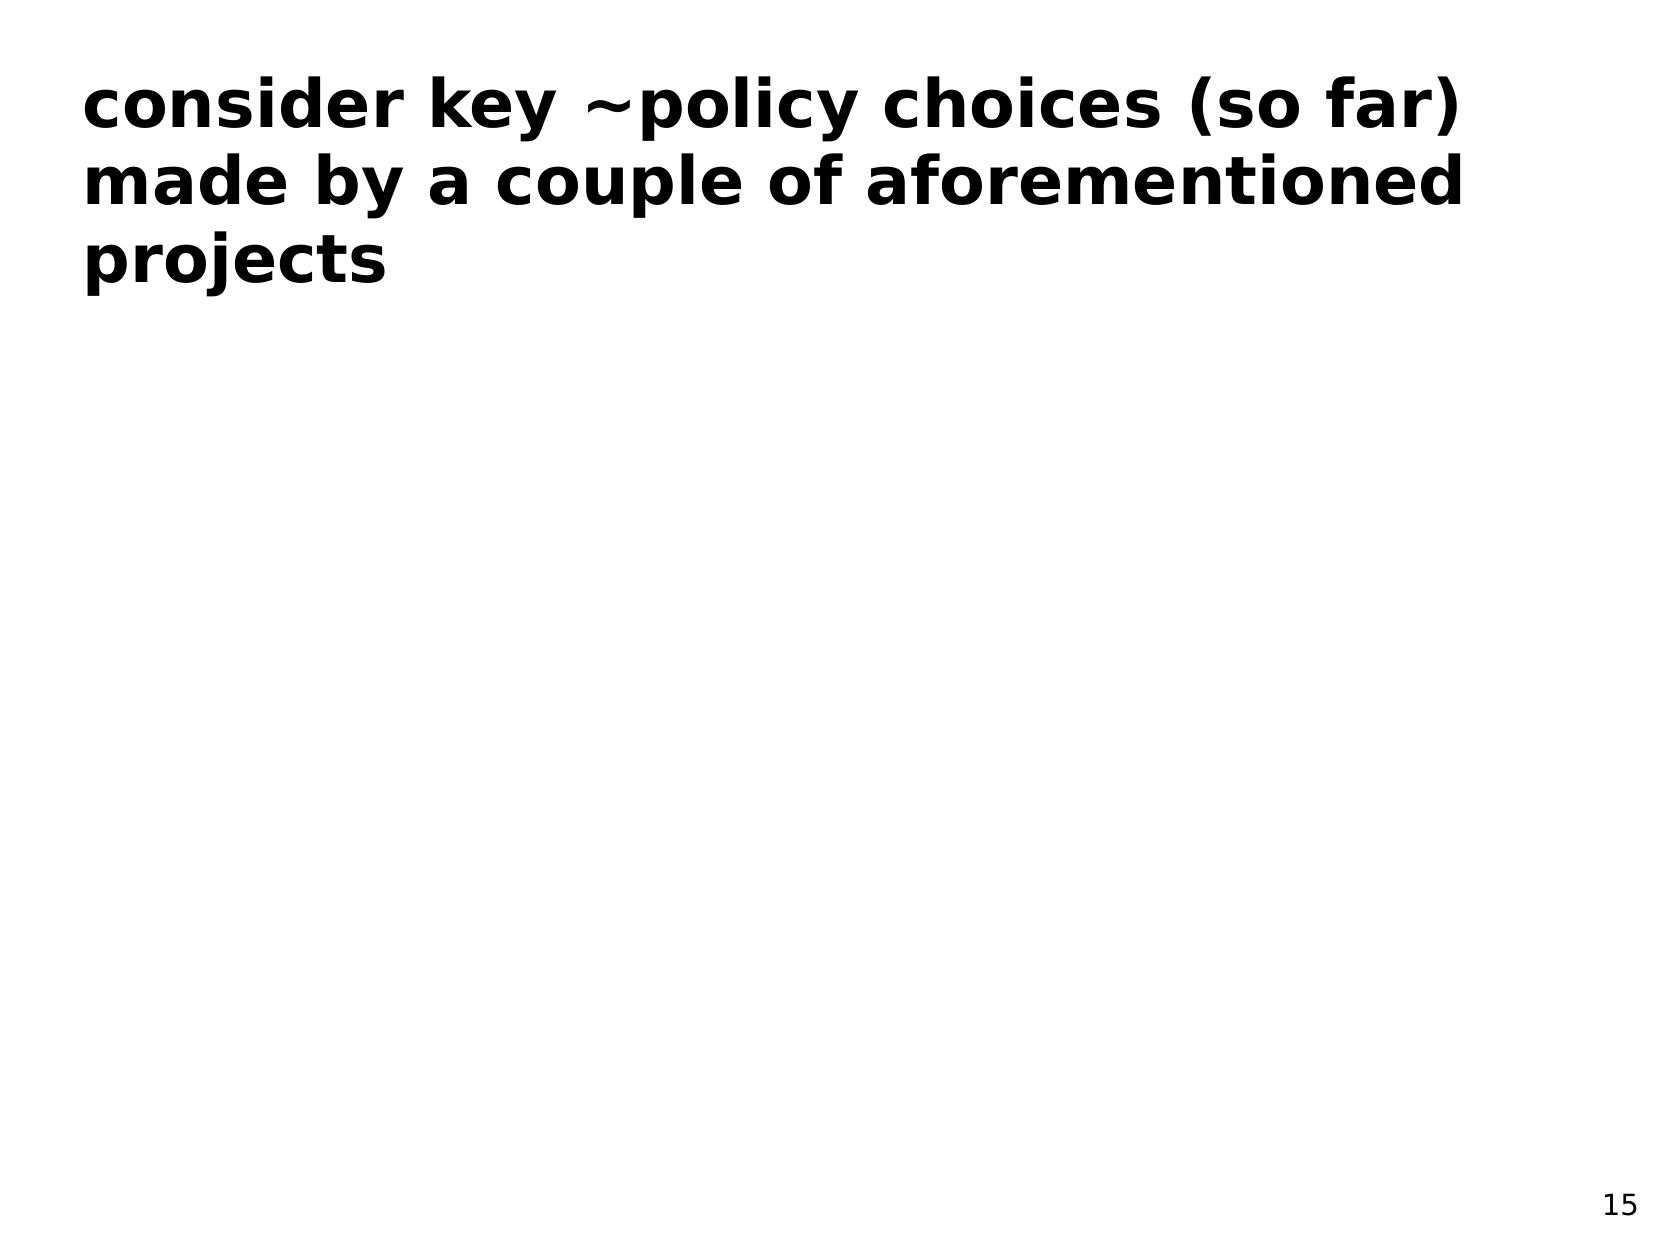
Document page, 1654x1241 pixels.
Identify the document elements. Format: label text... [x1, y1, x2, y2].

list consider key ~policy choices (so far) made by a couple of aforementioned projects [82, 65, 1571, 1062]
